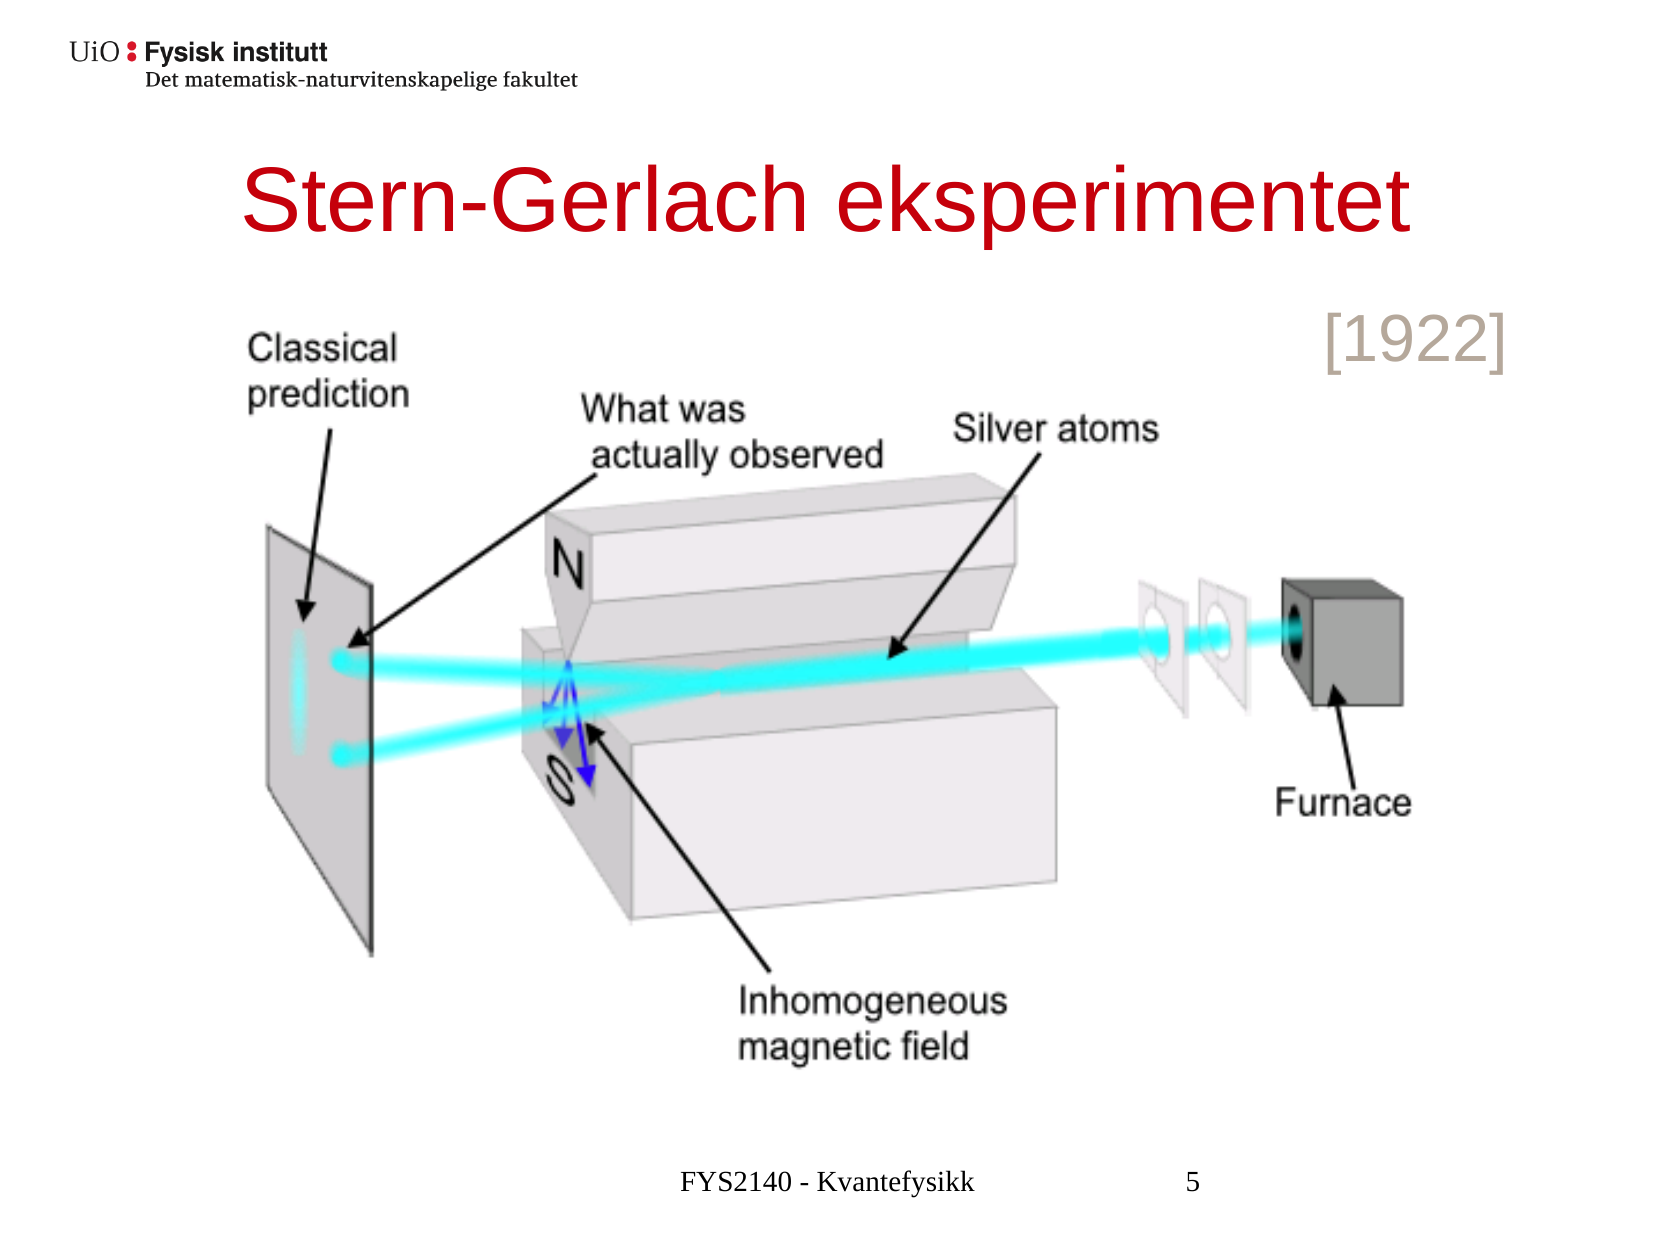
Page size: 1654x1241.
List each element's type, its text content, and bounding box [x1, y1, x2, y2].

text_box [1922] [1308, 294, 1534, 384]
title Stern-Gerlach eksperimentet [82, 90, 1571, 298]
text_box [1185, 1162, 1571, 1216]
picture [222, 303, 1423, 1092]
text_box FYS2140 - Kvantefysikk [565, 1162, 1090, 1216]
